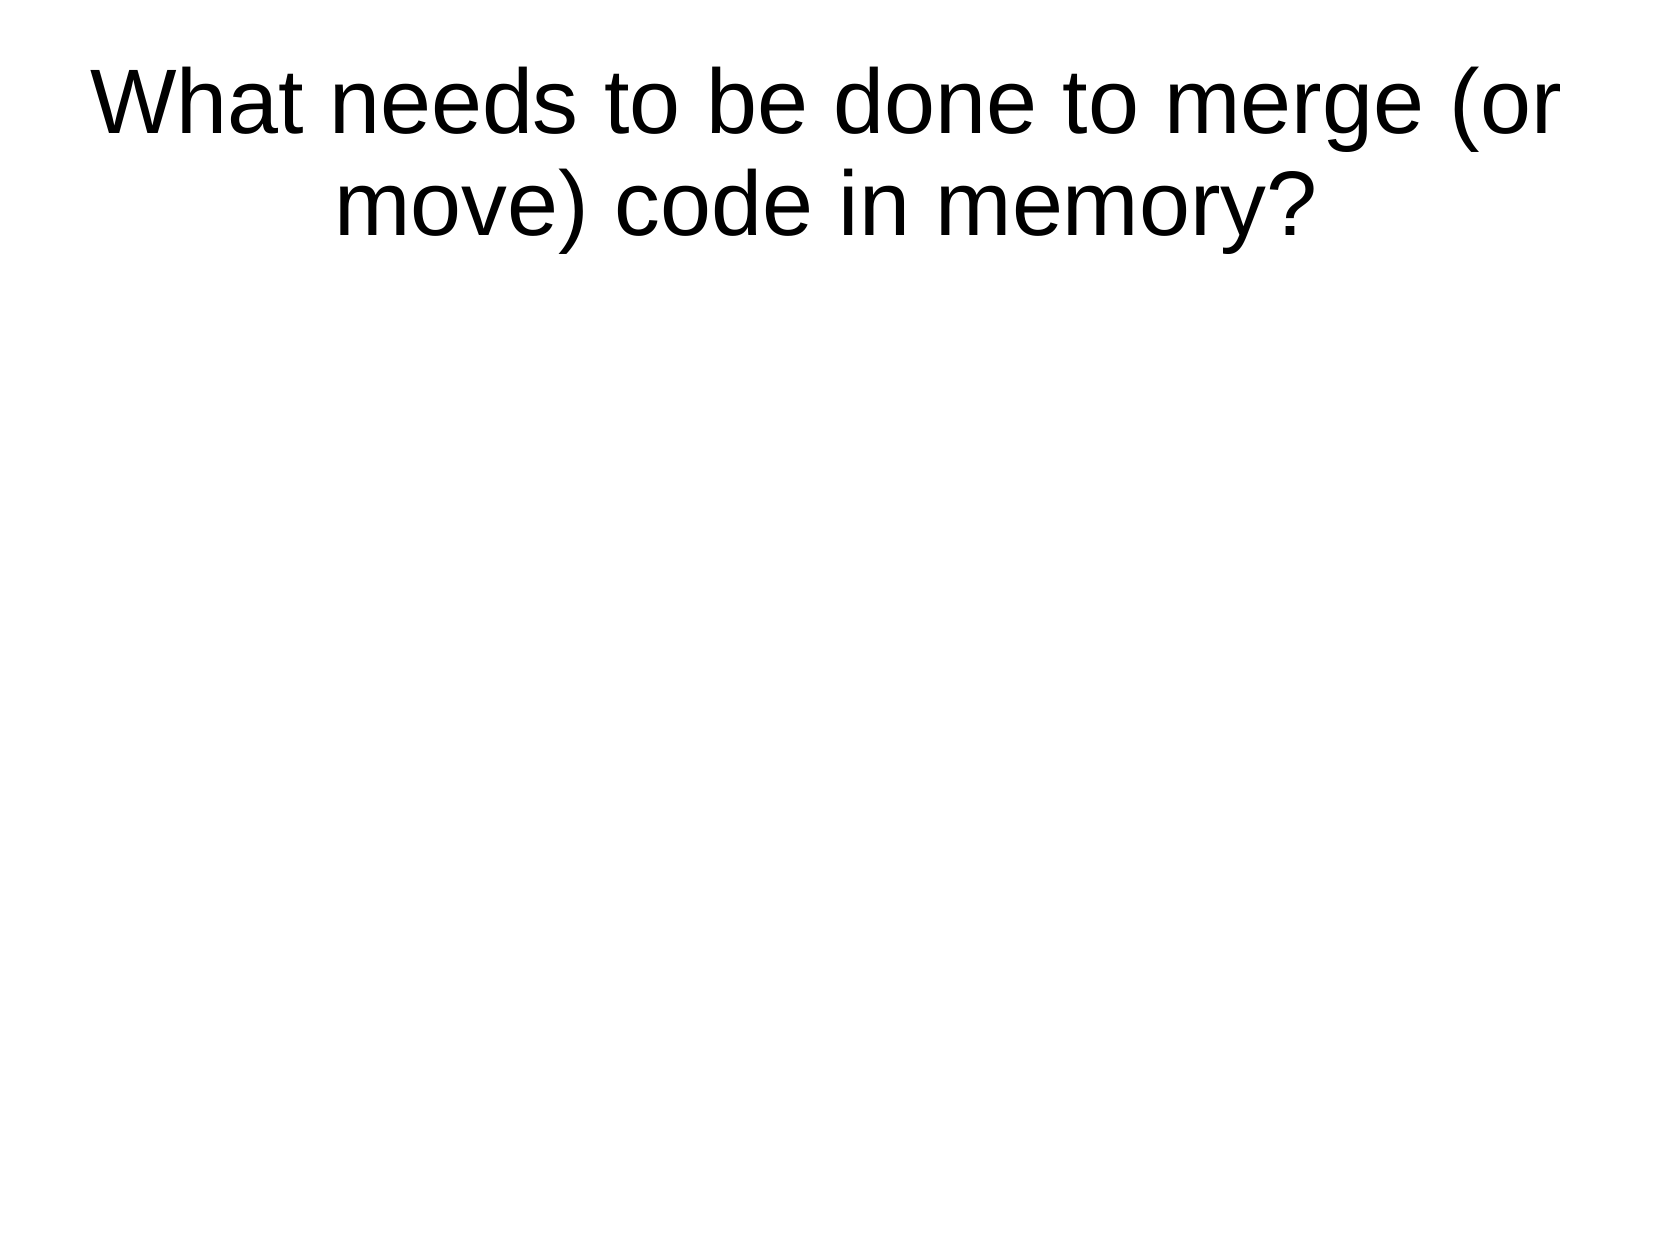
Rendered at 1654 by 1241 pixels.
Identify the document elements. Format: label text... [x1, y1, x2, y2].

title What needs to be done to merge (or move) code in memory? [82, 49, 1571, 257]
